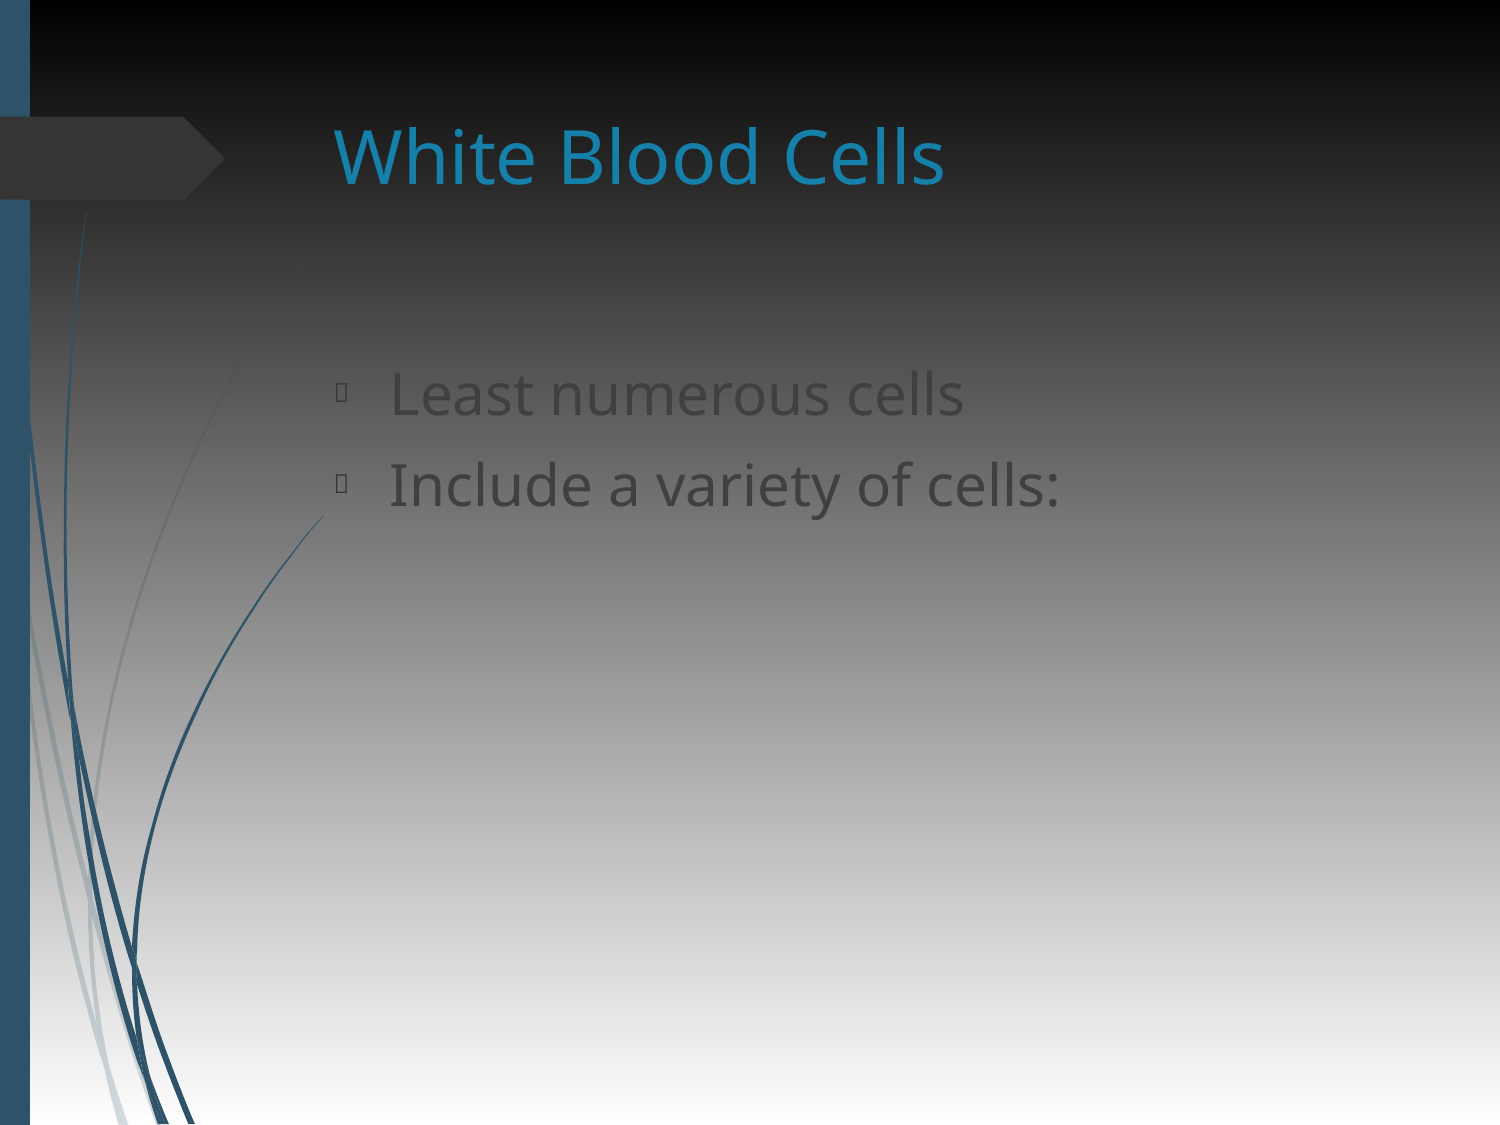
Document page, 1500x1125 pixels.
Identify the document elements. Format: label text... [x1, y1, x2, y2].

list Least numerous cells Include a variety of cells: [318, 350, 1400, 970]
title White Blood Cells [319, 102, 1400, 313]
